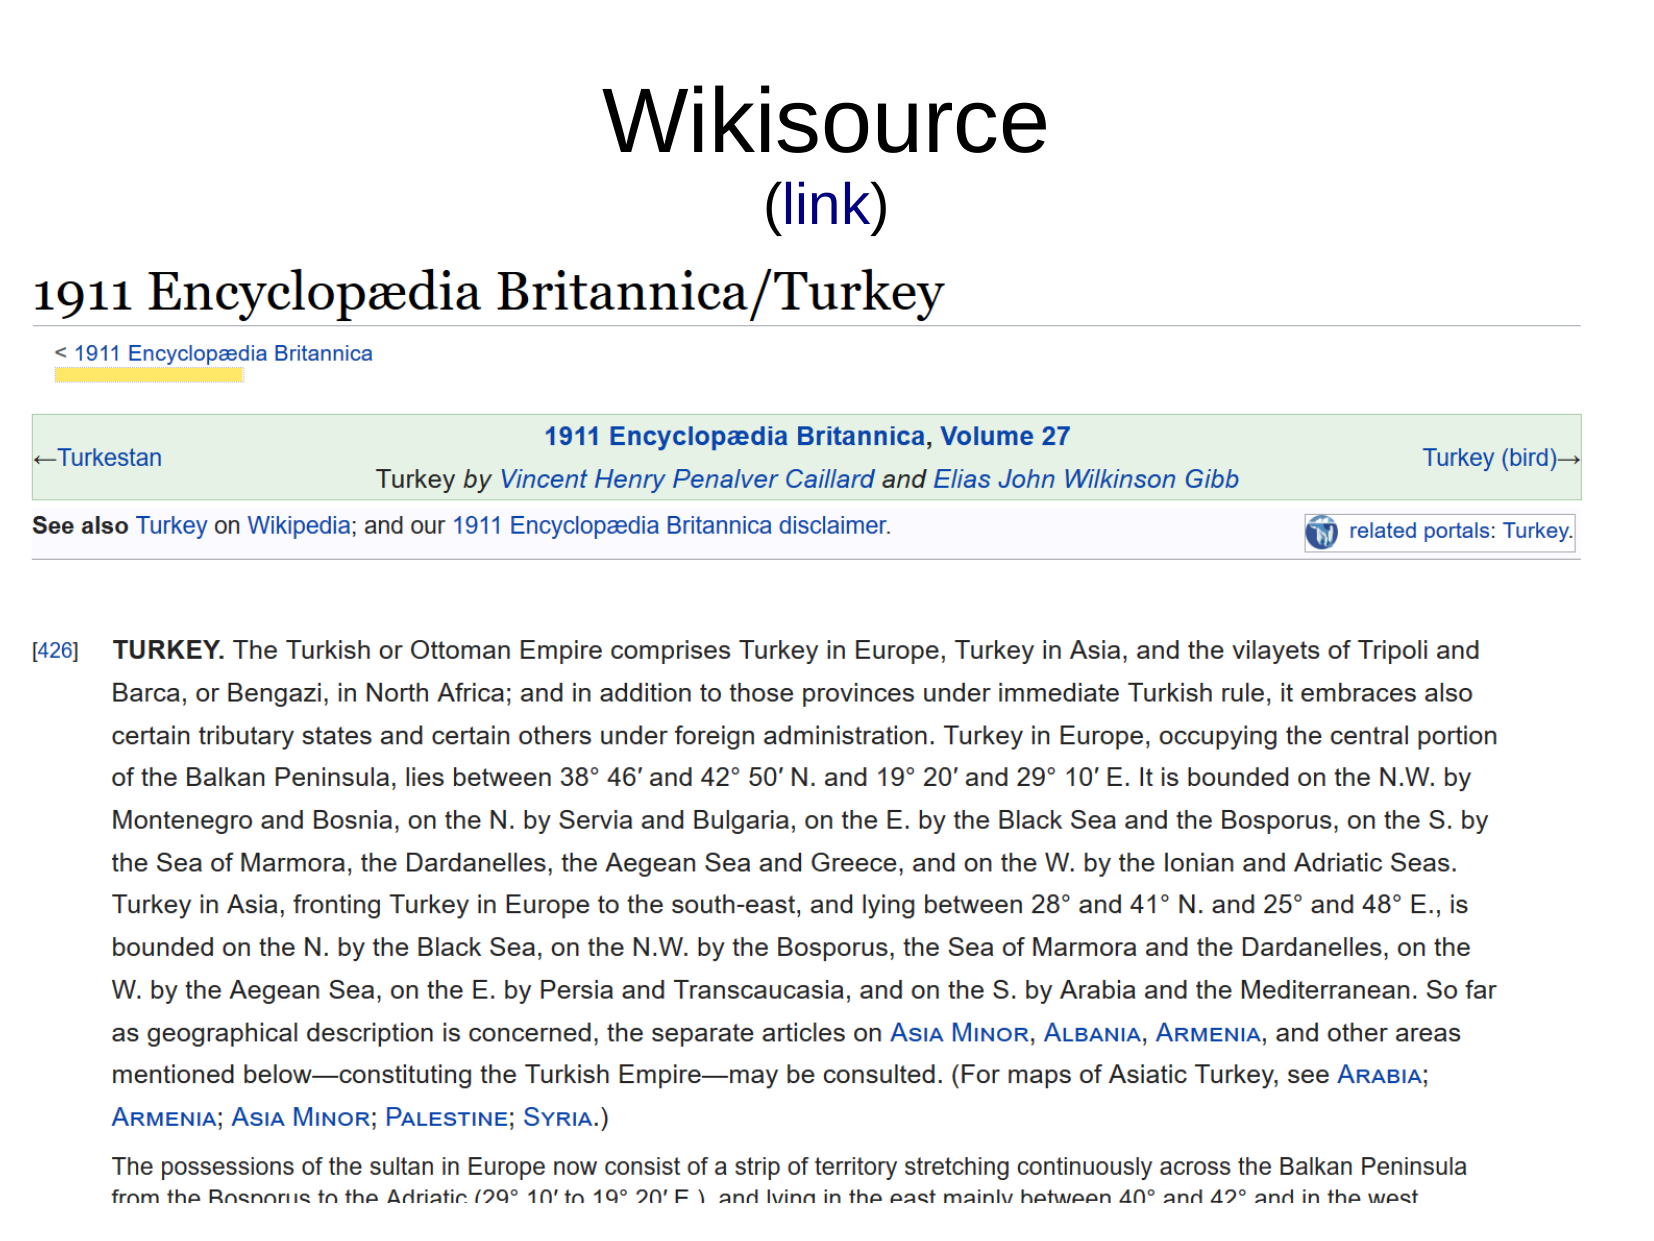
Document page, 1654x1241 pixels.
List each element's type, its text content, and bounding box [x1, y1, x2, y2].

title Wikisource (link) [82, 49, 1571, 246]
picture [12, 246, 1609, 1203]
